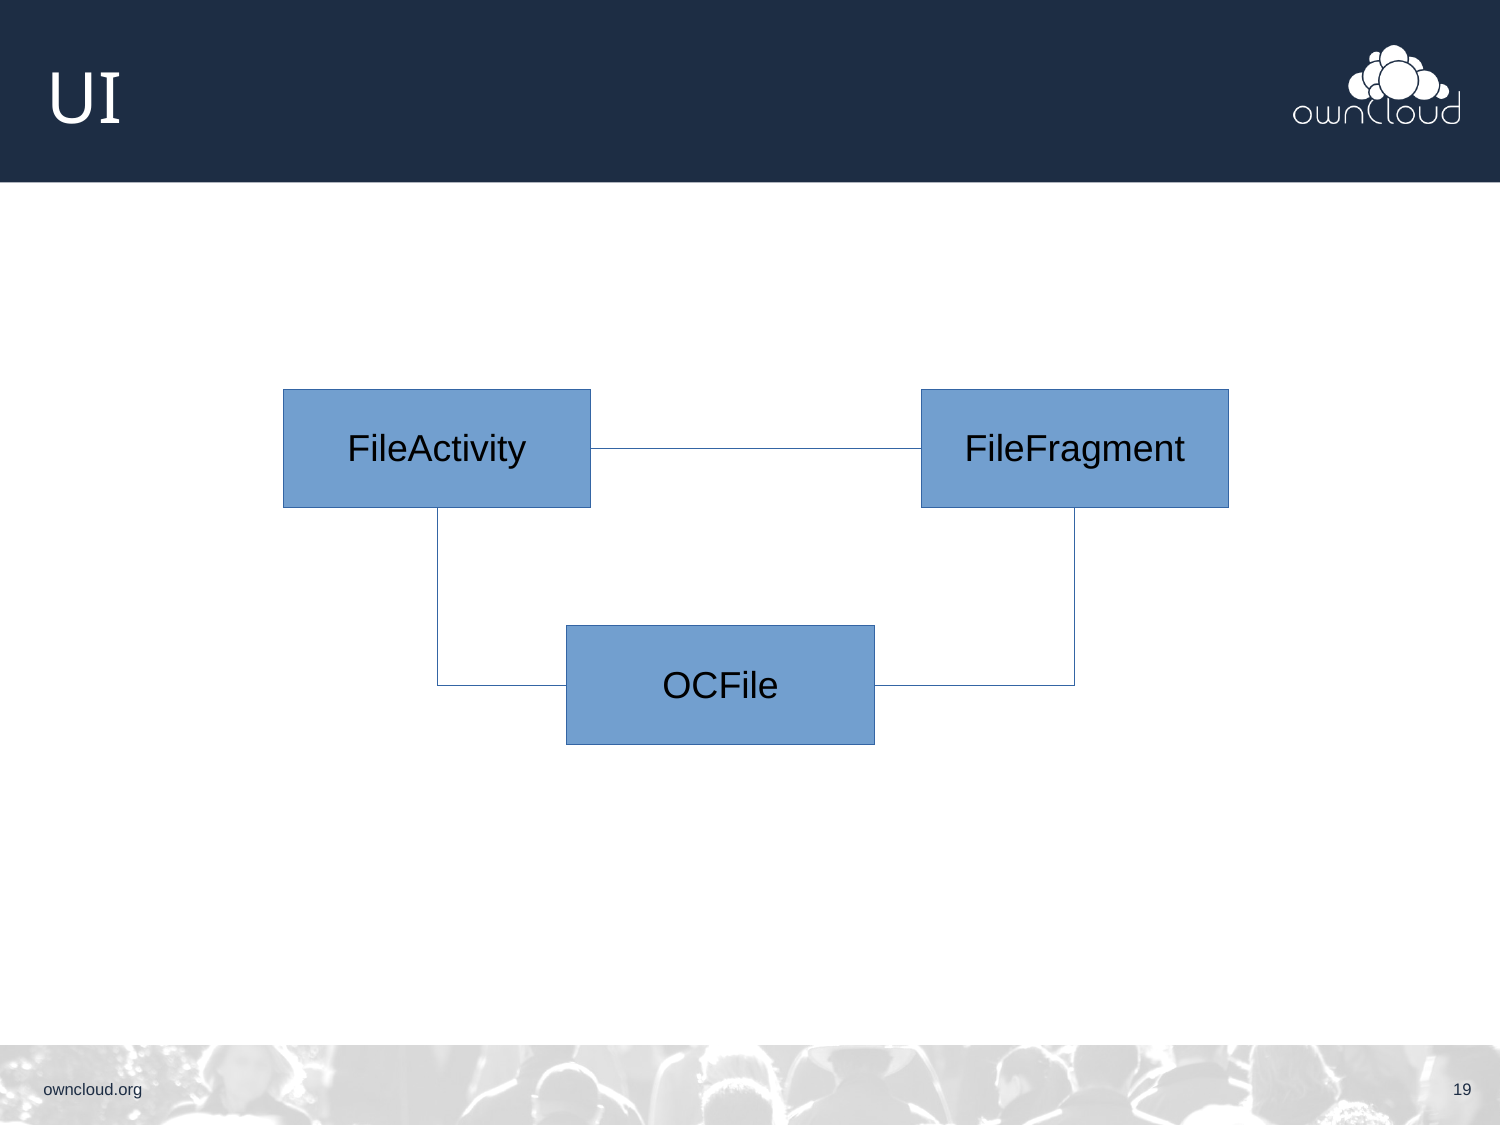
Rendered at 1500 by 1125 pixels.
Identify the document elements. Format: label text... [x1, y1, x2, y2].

text_box FileActivity [283, 389, 591, 508]
title UI [46, 5, 1258, 187]
picture [1293, 45, 1460, 124]
text_box OCFile [566, 625, 875, 745]
picture [0, 1045, 1500, 1125]
text_box FileFragment [921, 389, 1229, 508]
